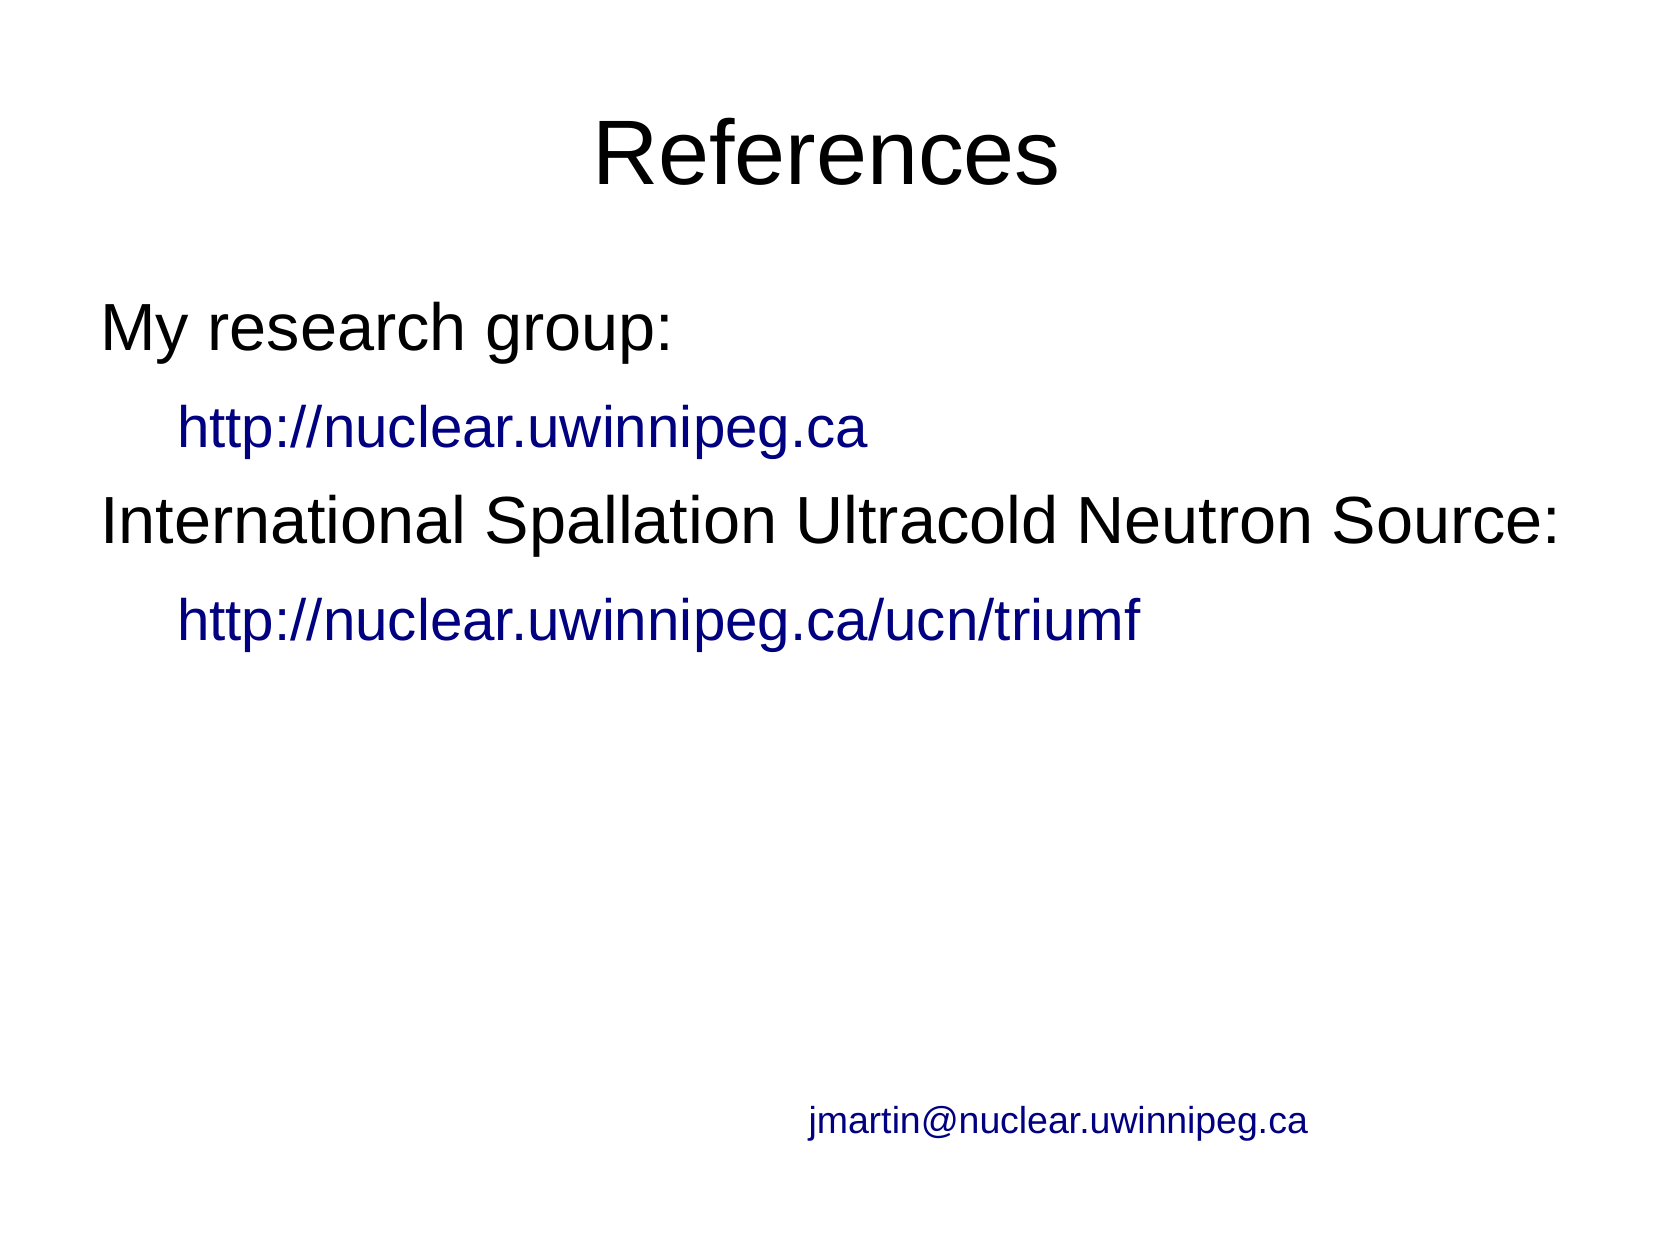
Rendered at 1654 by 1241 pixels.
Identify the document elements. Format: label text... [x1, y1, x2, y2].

title References [82, 56, 1571, 250]
text_box jmartin@nuclear.uwinnipeg.ca [793, 1092, 1334, 1154]
list My research group: http://nuclear.uwinnipeg.ca International Spallation Ultracold Neutron Source: http://nuclear.uwinnipeg.ca/ucn/triumf [82, 290, 1625, 1094]
